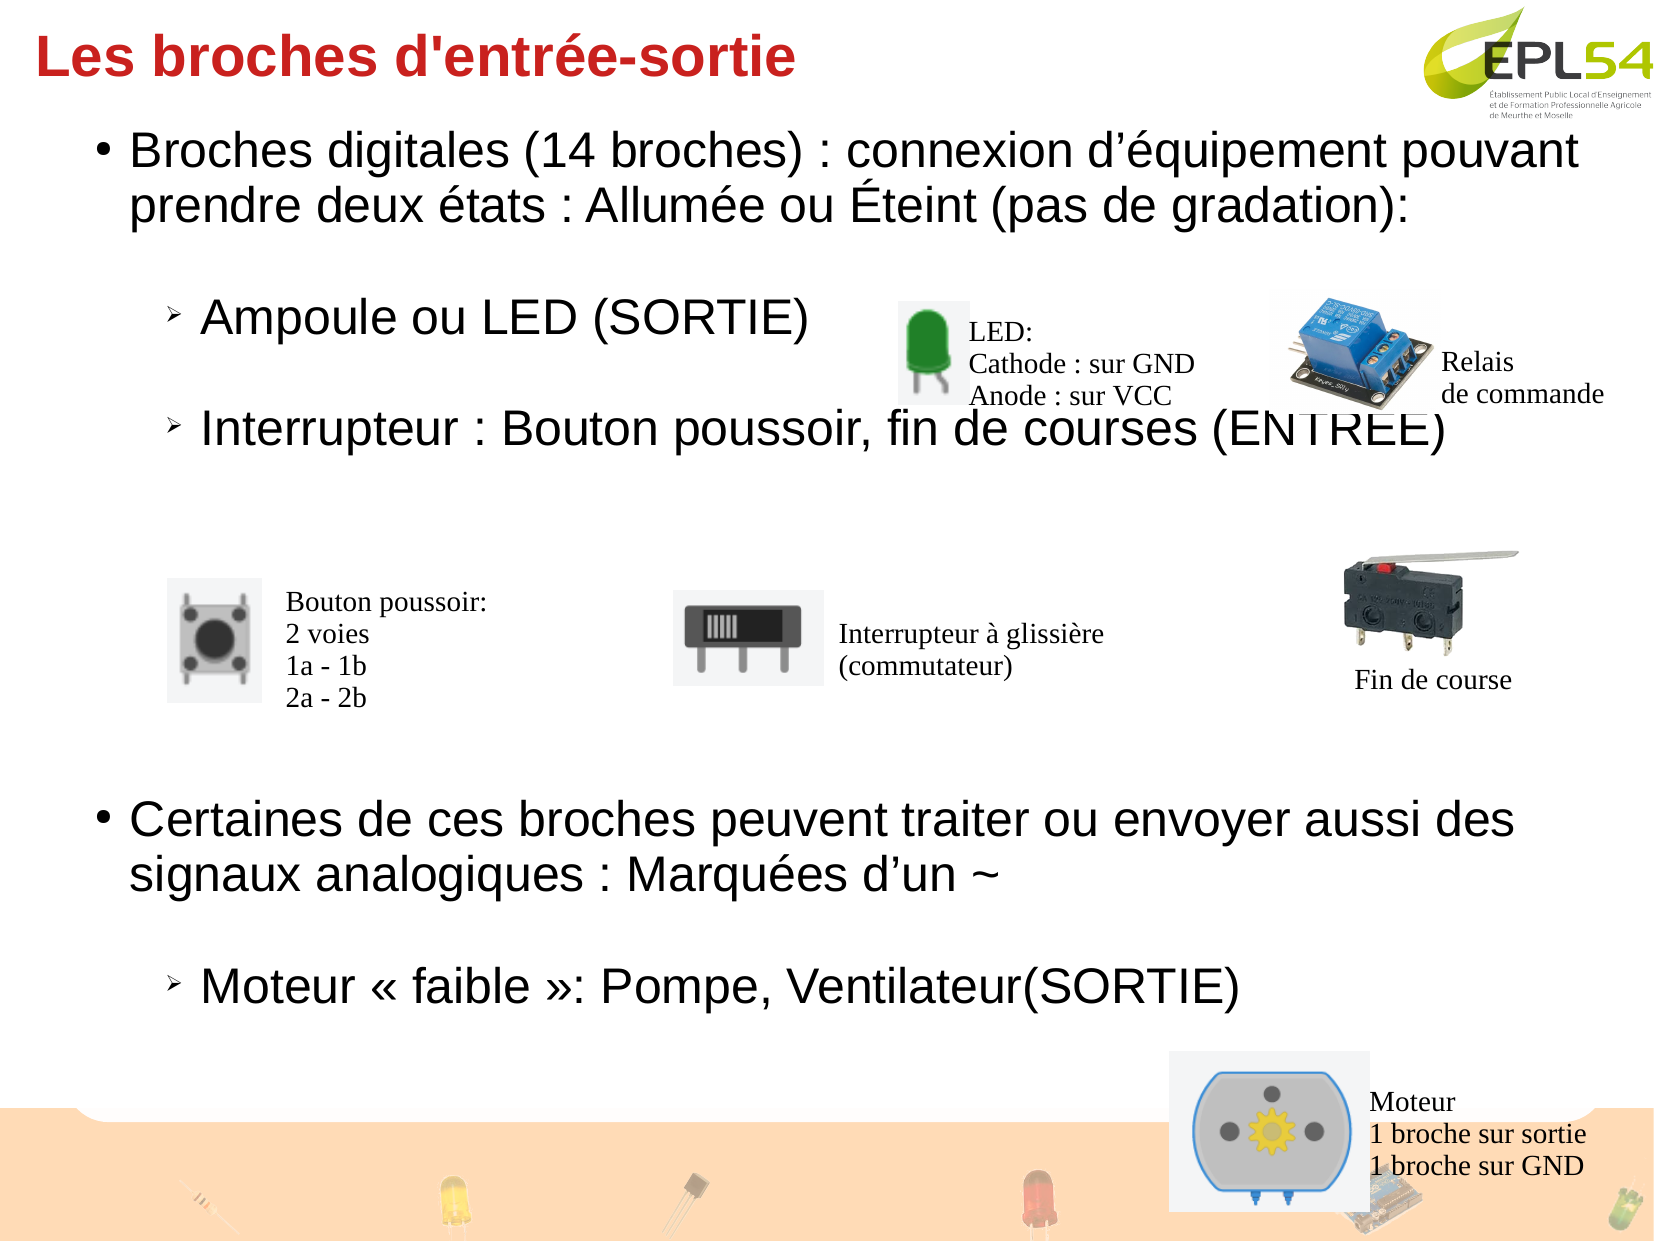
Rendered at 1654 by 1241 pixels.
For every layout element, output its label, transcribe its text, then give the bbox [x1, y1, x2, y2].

picture [1299, 501, 1556, 692]
picture [1409, 6, 1654, 87]
text_box Moteur 1 broche sur sortie 1 broche sur GND [1370, 1071, 1630, 1196]
text_box Interrupteur à glissière (commutateur) [838, 578, 1227, 721]
text_box Bouton poussoir: 2 voies 1a - 1b 2a - 2b [285, 578, 674, 721]
text_box Fin de course [1354, 608, 1654, 751]
text_box Broches digitales (14 broches) : connexion d’équipement pouvant prendre deux états : Allumée ou Éteint (pas de gradation): Ampoule ou LED (SORTIE) Interrupteur : Bouton poussoir, fin de courses (ENTREE) Certaines de ces broches peuvent traiter ou envoyer aussi des signaux analogiques : Marquées d’un ~ Moteur « faible »: Pompe, Ventilateur(SORTIE) [59, 87, 1654, 1104]
picture [167, 578, 262, 703]
picture [898, 301, 968, 405]
text_box Relais de commande [1440, 307, 1654, 449]
title Les broches d'entrée-sortie [35, 5, 1335, 107]
picture [673, 590, 824, 686]
picture [1269, 289, 1441, 414]
picture [1169, 1051, 1370, 1212]
text_box LED: Cathode : sur GND Anode : sur VCC [968, 295, 1300, 432]
